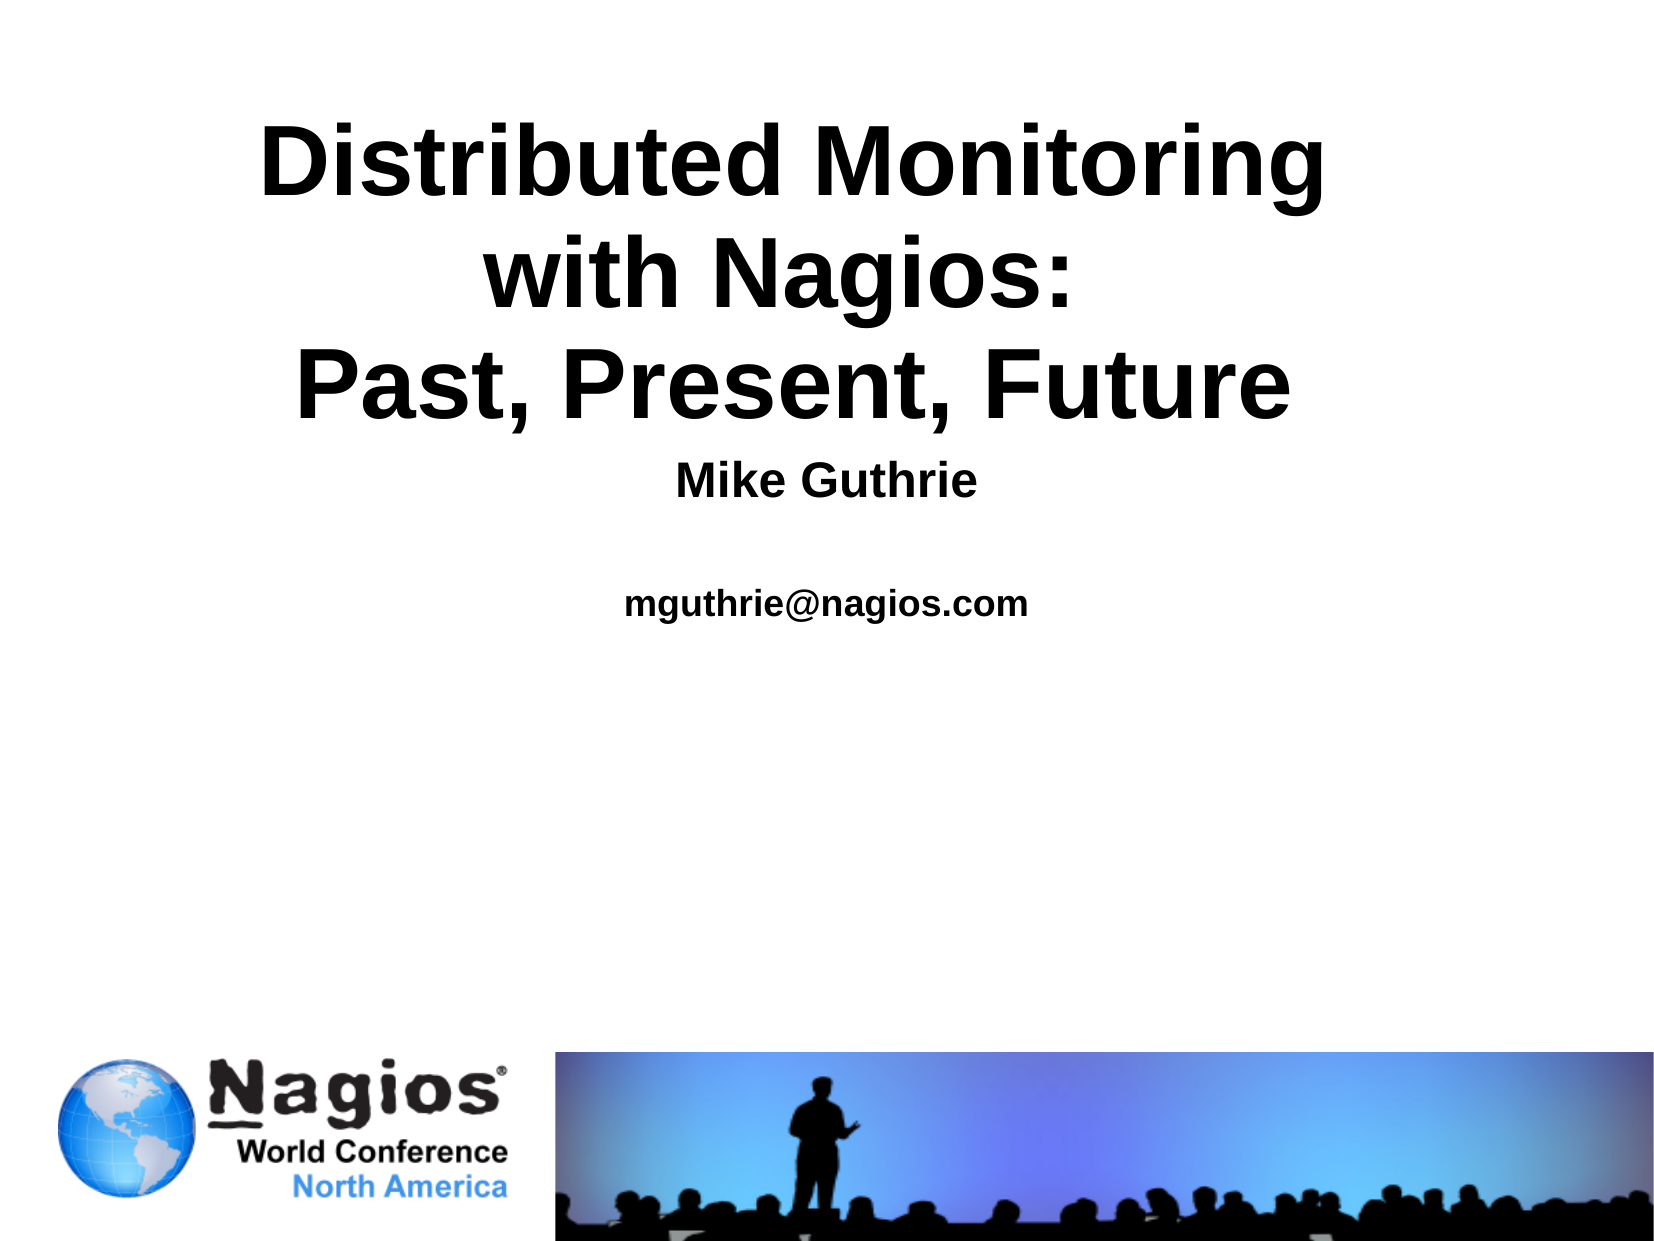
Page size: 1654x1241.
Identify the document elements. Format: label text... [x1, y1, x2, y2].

picture [58, 1058, 509, 1228]
text_box Mike Guthrie [0, 444, 1654, 517]
text_box Distributed Monitoring with Nagios: Past, Present, Future [243, 97, 1413, 444]
picture [555, 1052, 1654, 1241]
text_box mguthrie@nagios.com [0, 574, 1654, 633]
